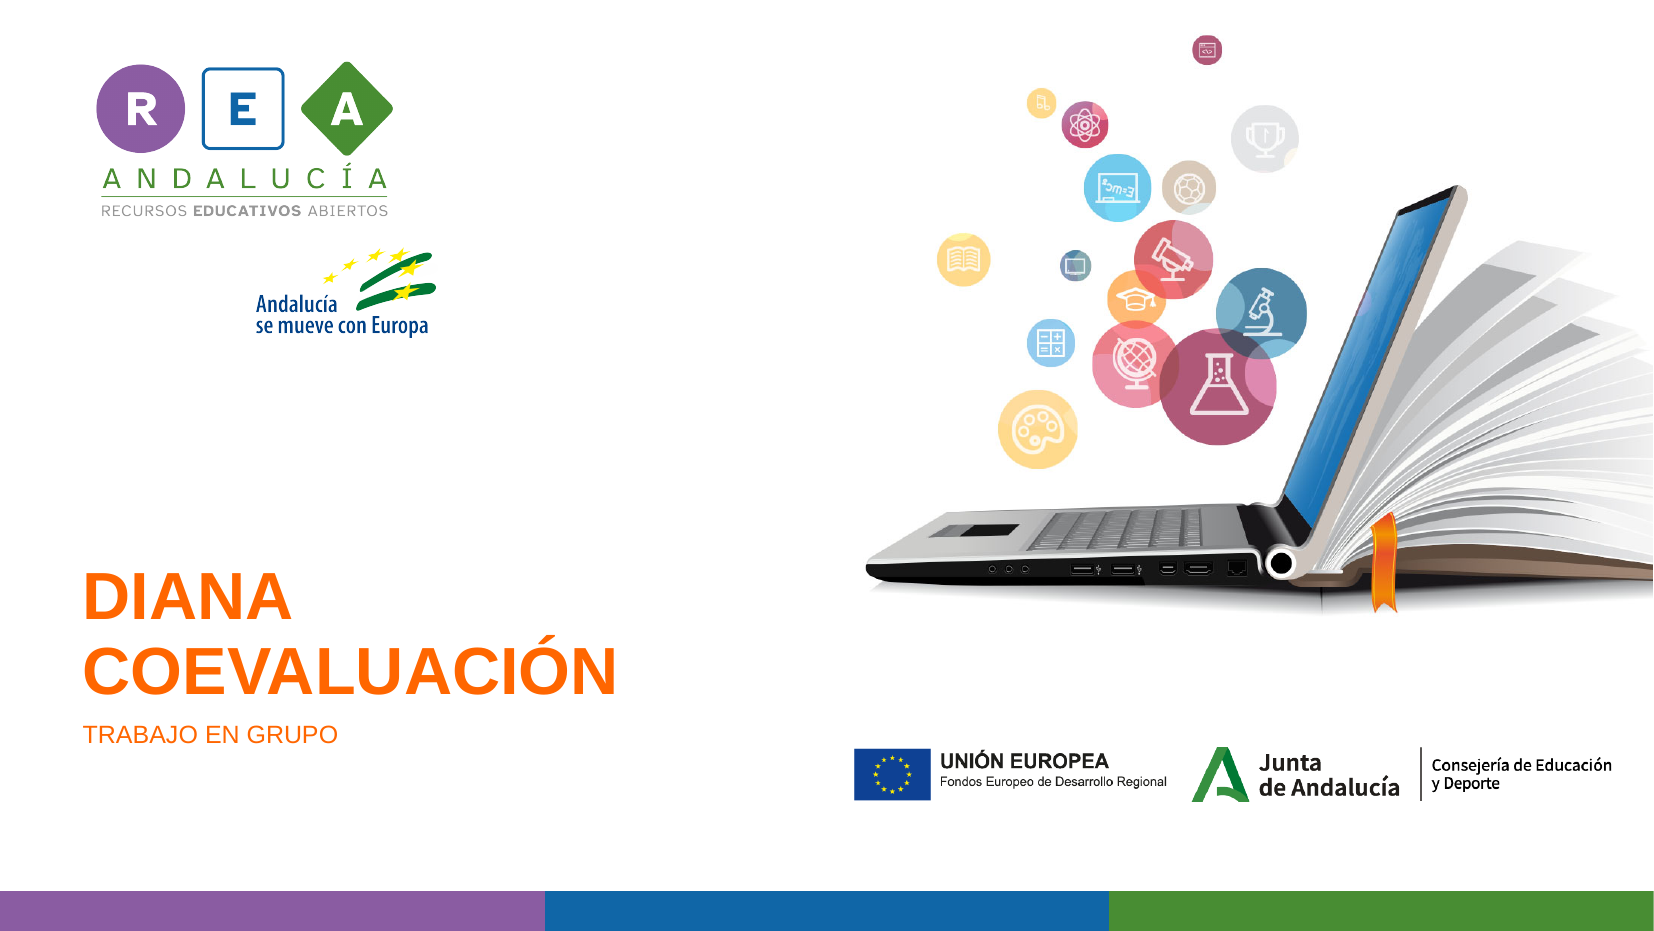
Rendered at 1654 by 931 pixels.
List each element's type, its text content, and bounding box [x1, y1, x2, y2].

picture [833, 730, 1625, 821]
title DIANA COEVALUACIÓN [82, 377, 804, 709]
picture [820, 2, 1653, 644]
picture [82, 0, 438, 338]
subtitle TRABAJO EN GRUPO [82, 720, 804, 815]
